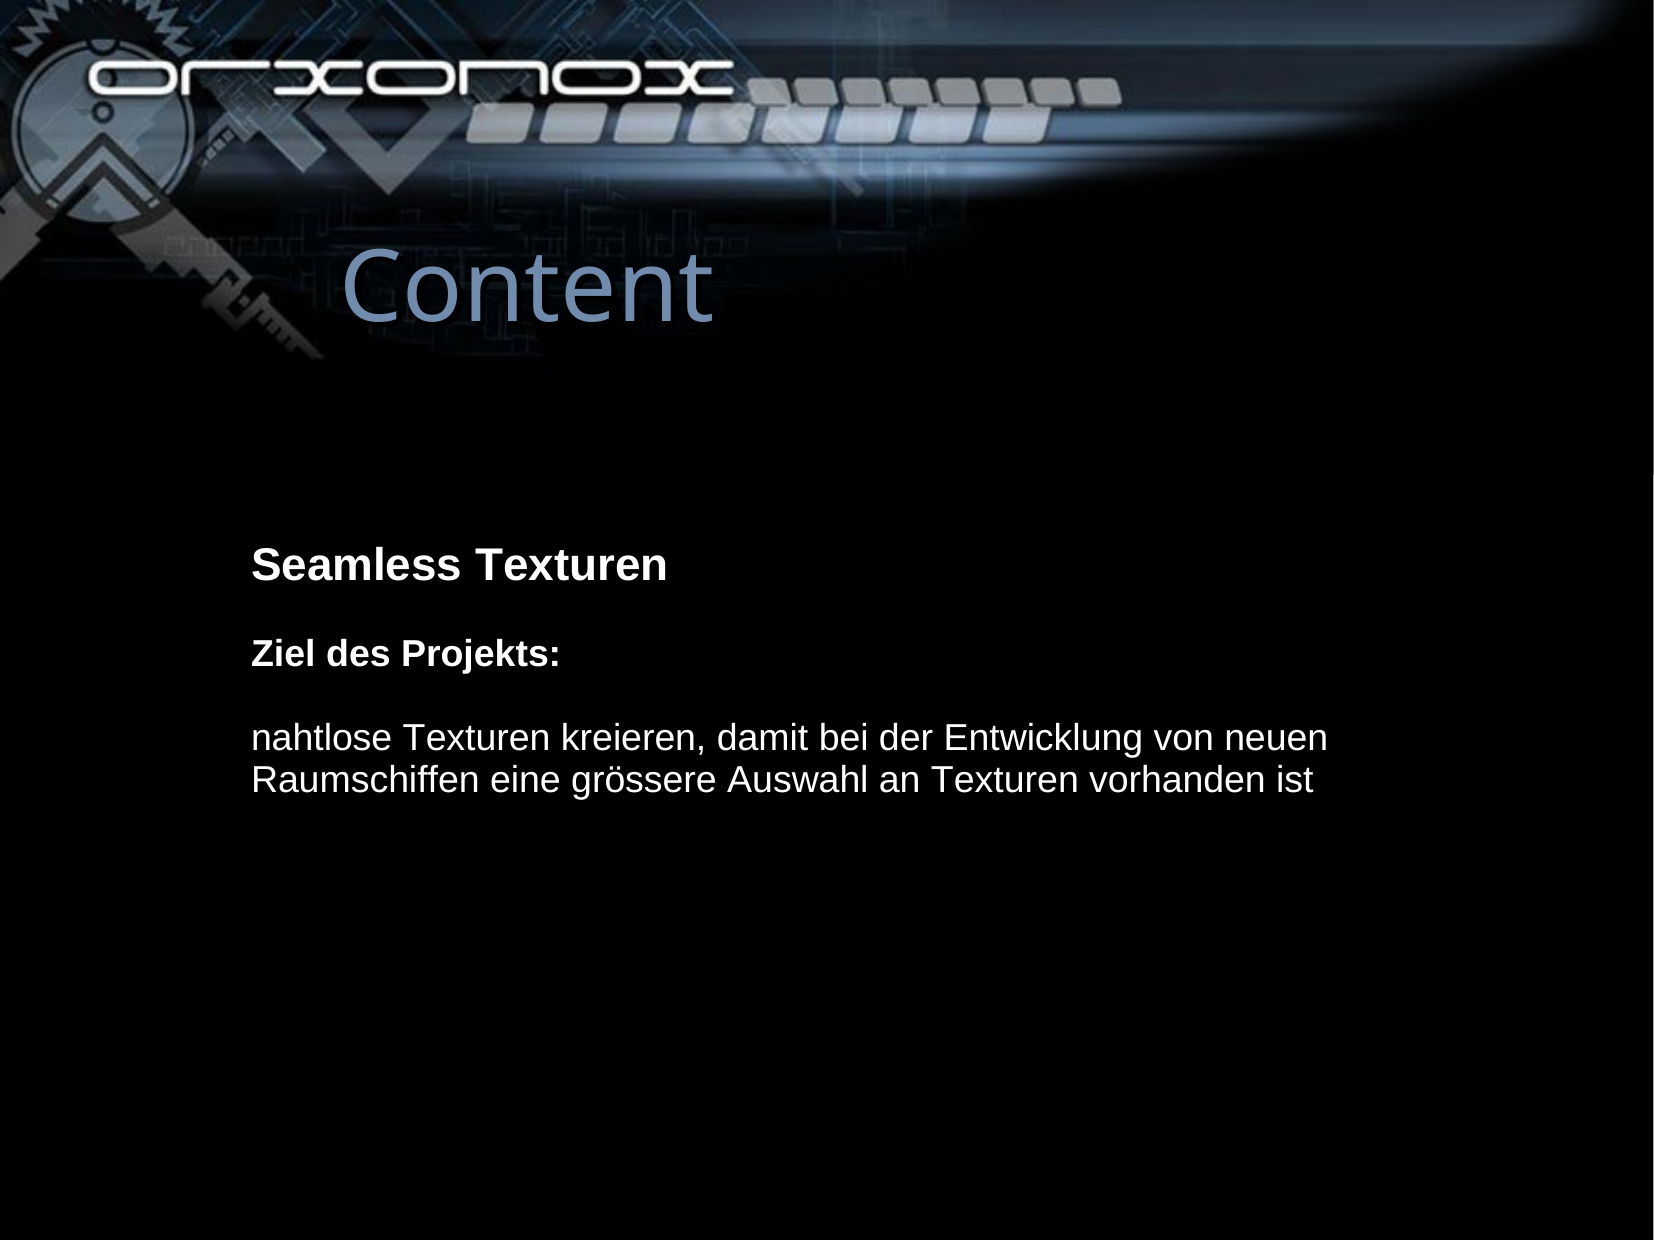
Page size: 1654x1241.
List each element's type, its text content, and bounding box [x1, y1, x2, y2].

picture [0, 0, 1654, 475]
text_box Seamless Texturen Ziel des Projekts: nahtlose Texturen kreieren, damit bei der Entwicklung von neuen Raumschiffen eine grössere Auswahl an Texturen vorhanden ist [236, 531, 1536, 967]
text_box Content [324, 206, 1300, 262]
